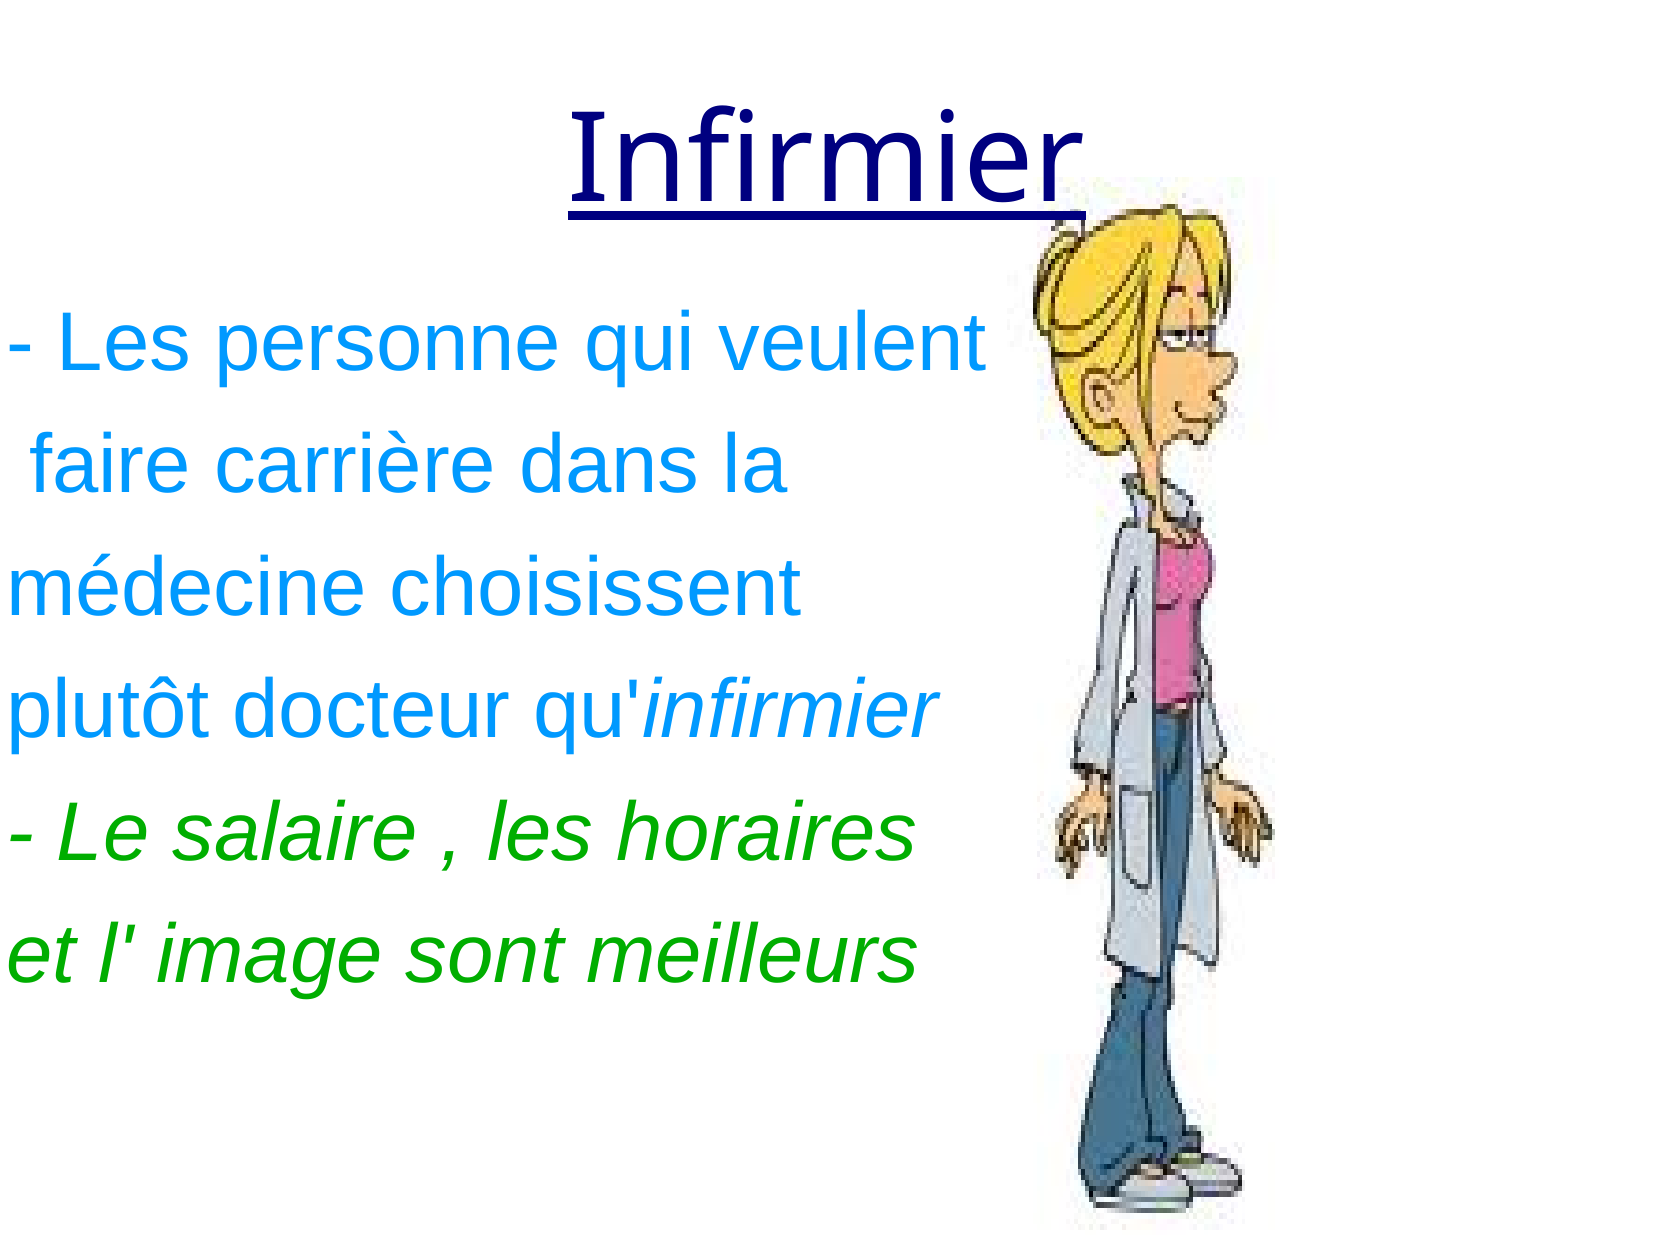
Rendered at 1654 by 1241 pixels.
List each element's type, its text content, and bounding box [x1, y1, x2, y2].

list - Les personne qui veulent faire carrière dans la médecine choisissent plutôt docteur qu'infirmier - Le salaire , les horaires et l' image sont meilleurs [0, 295, 1477, 1114]
title Infirmier [82, 49, 1571, 257]
picture [679, 177, 1645, 1241]
